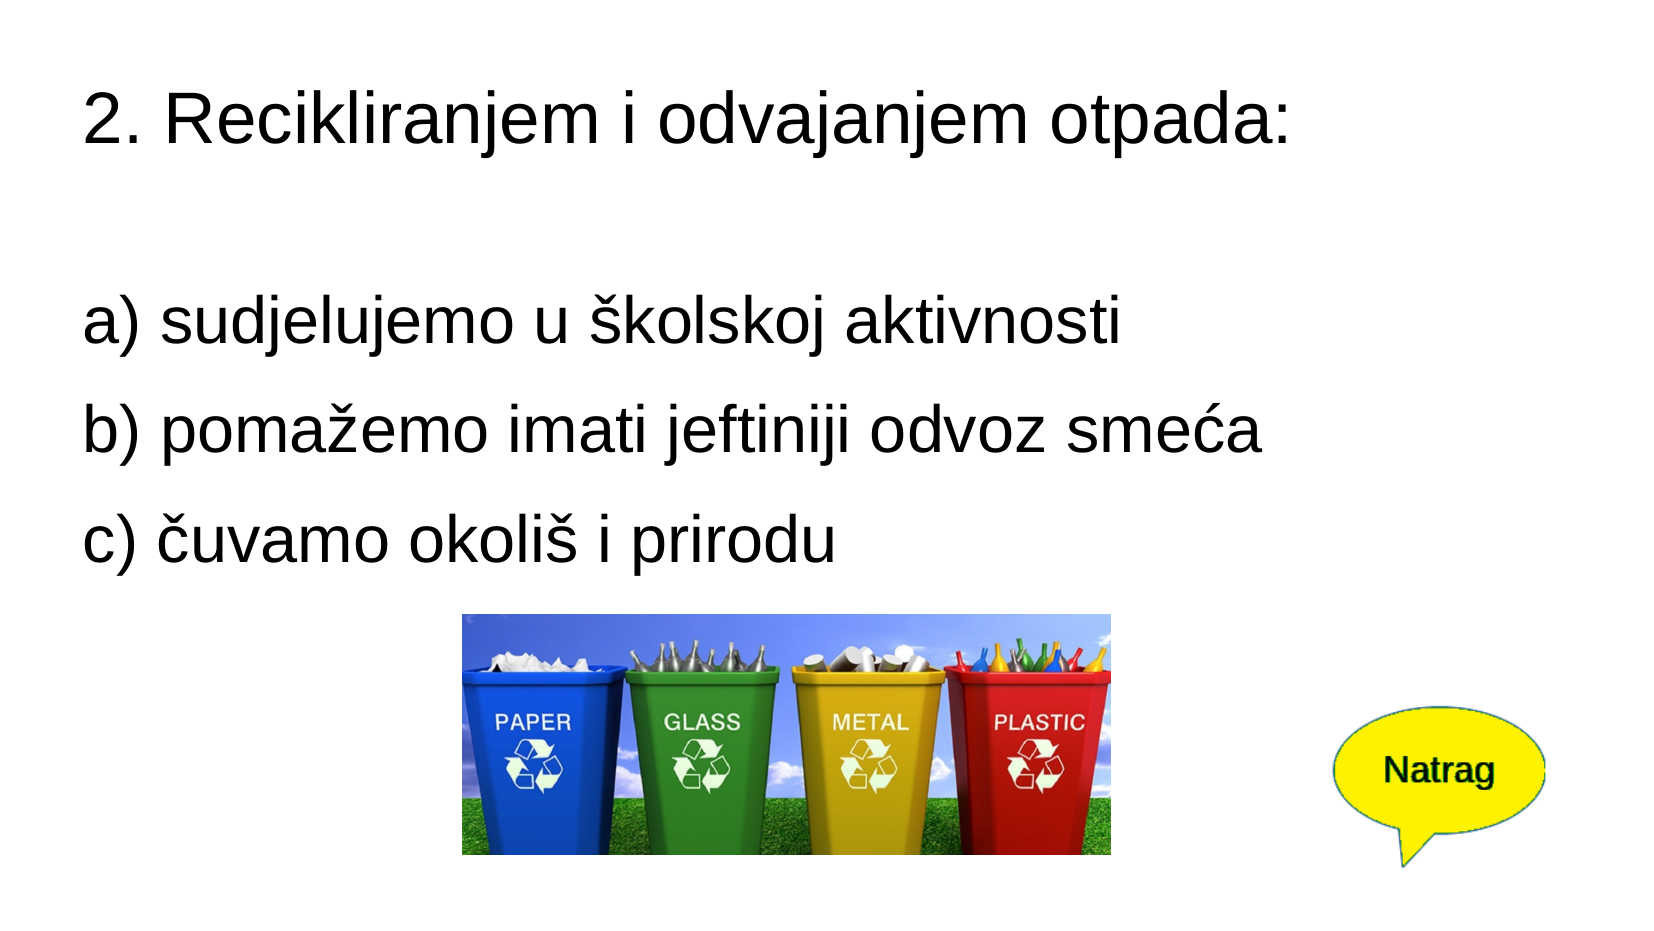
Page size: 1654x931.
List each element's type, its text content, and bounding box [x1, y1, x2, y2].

picture [1299, 691, 1558, 875]
list a) sudjelujemo u školskoj aktivnosti b) pomažemo imati jeftiniji odvoz smeća c) čuvamo okoliš i prirodu [82, 276, 1571, 603]
picture [462, 614, 1111, 855]
title 2. Recikliranjem i odvajanjem otpada: [82, 37, 1571, 193]
